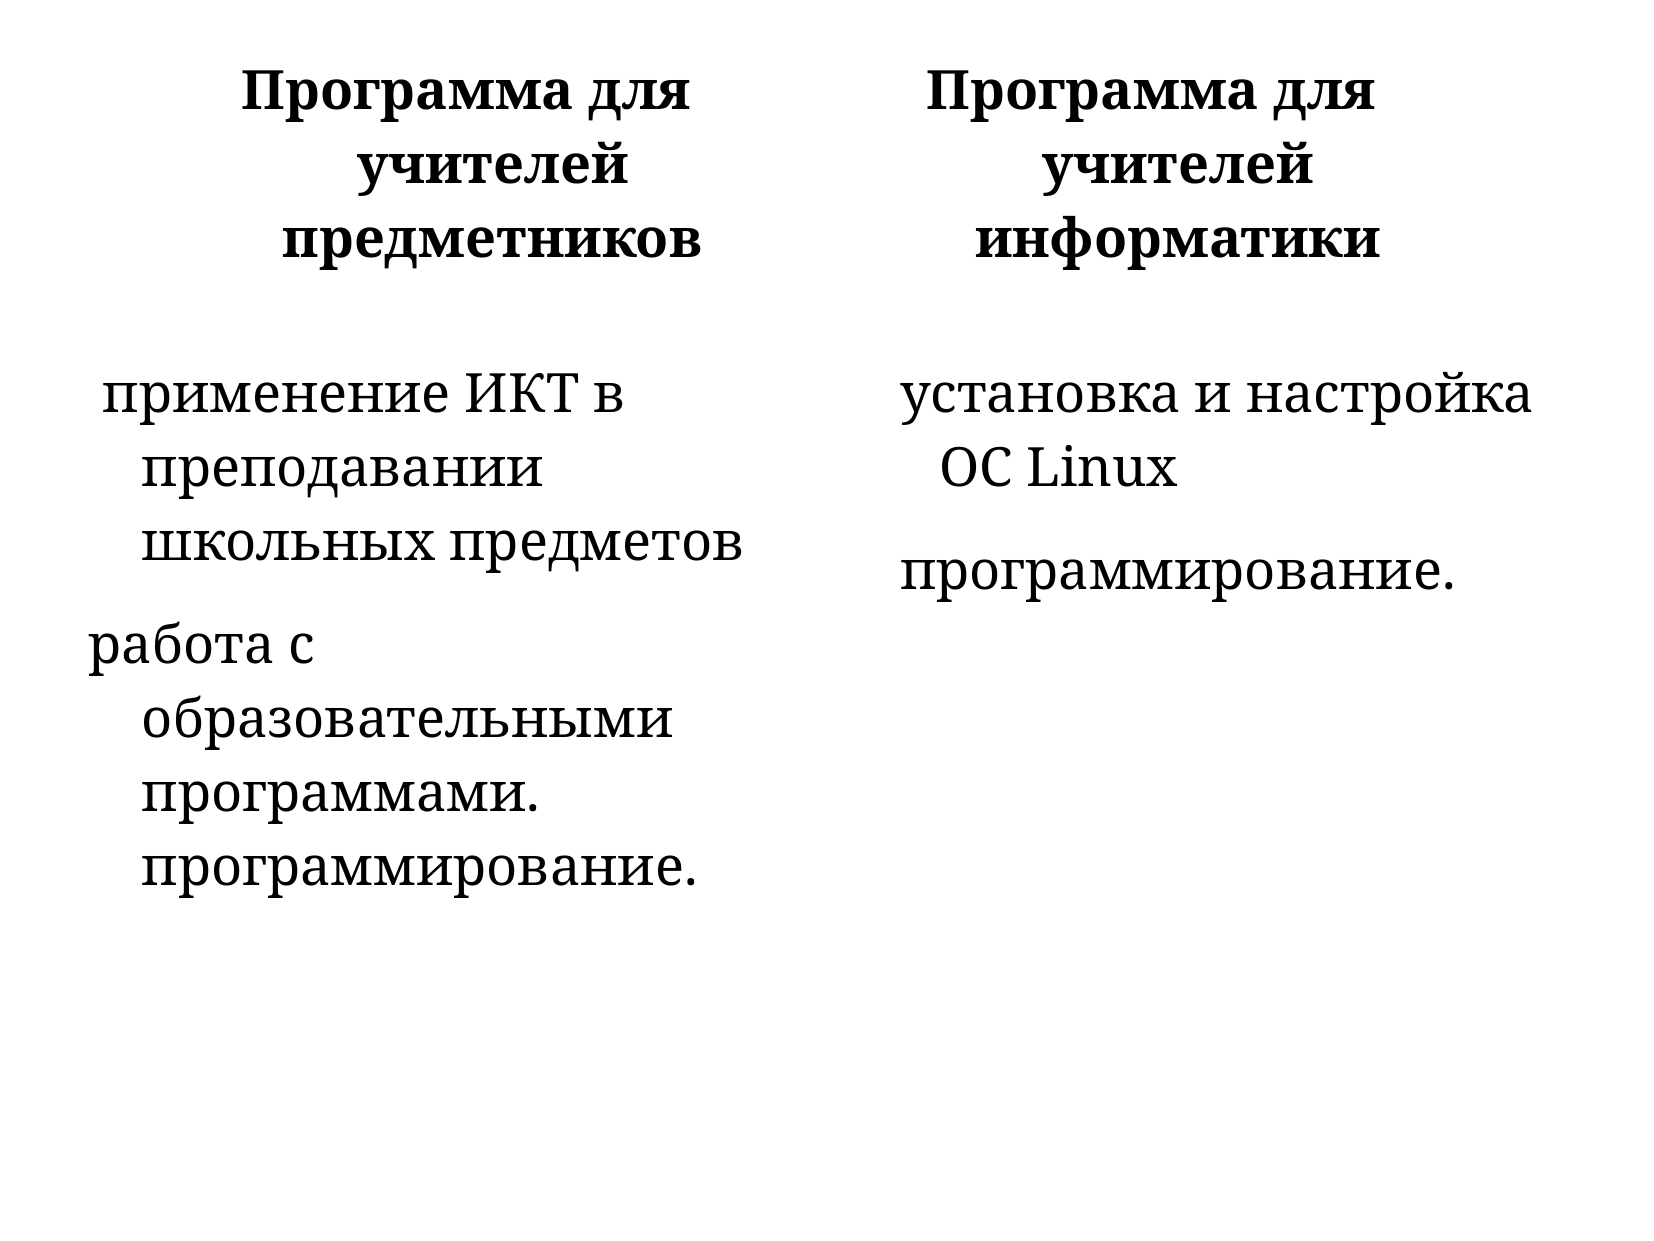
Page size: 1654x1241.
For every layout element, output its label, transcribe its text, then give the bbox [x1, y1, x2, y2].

list применение ИКТ в преподавании школьных предметов работа с образовательными программами. программирование. [71, 354, 798, 1173]
title Программа для учителей информатики [773, 58, 1512, 266]
list установка и настройка OC Linux программирование. [868, 354, 1595, 1159]
title Программа для учителей предметников [88, 58, 773, 266]
